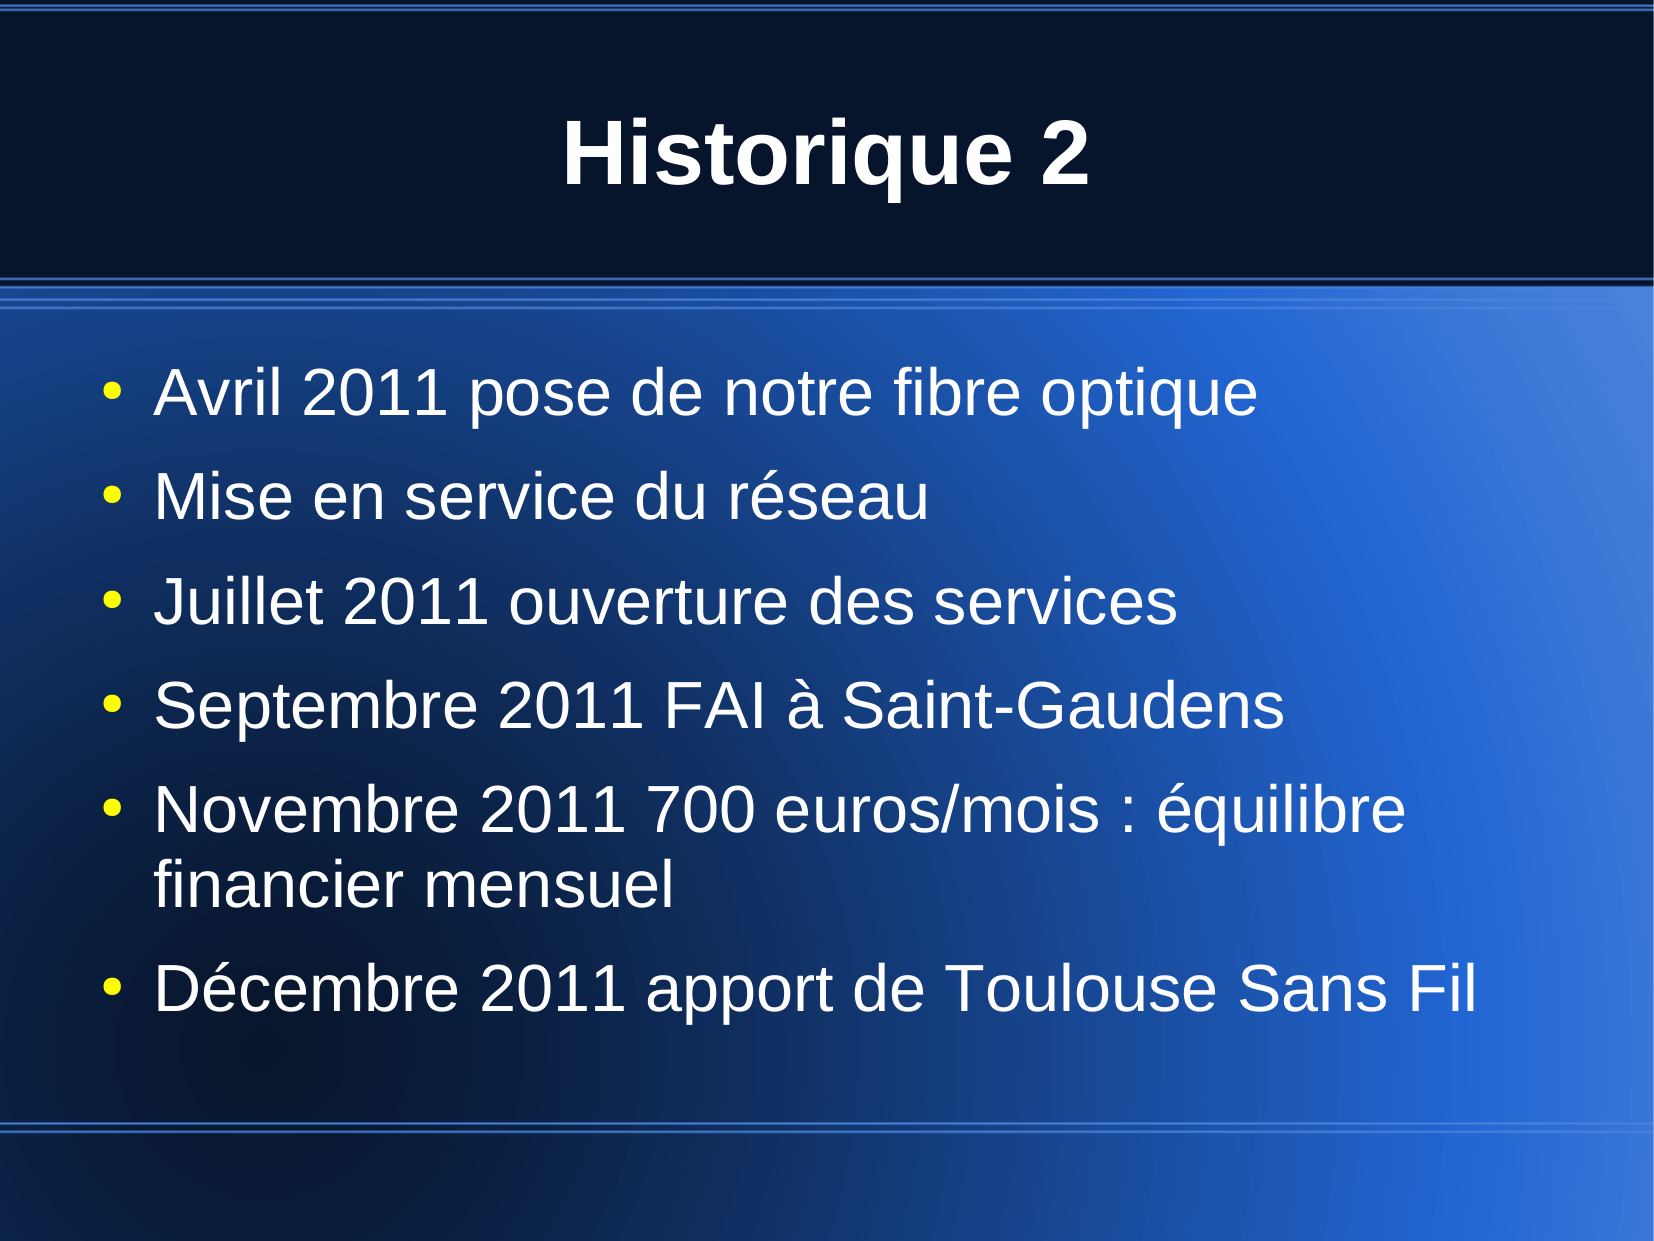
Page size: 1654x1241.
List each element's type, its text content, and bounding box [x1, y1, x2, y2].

title Historique 2 [82, 56, 1571, 250]
list Avril 2011 pose de notre fibre optique Mise en service du réseau Juillet 2011 ouverture des services Septembre 2011 FAI à Saint-Gaudens Novembre 2011 700 euros/mois : équilibre financier mensuel Décembre 2011 apport de Toulouse Sans Fil [82, 355, 1571, 1159]
picture [0, 0, 1654, 1241]
